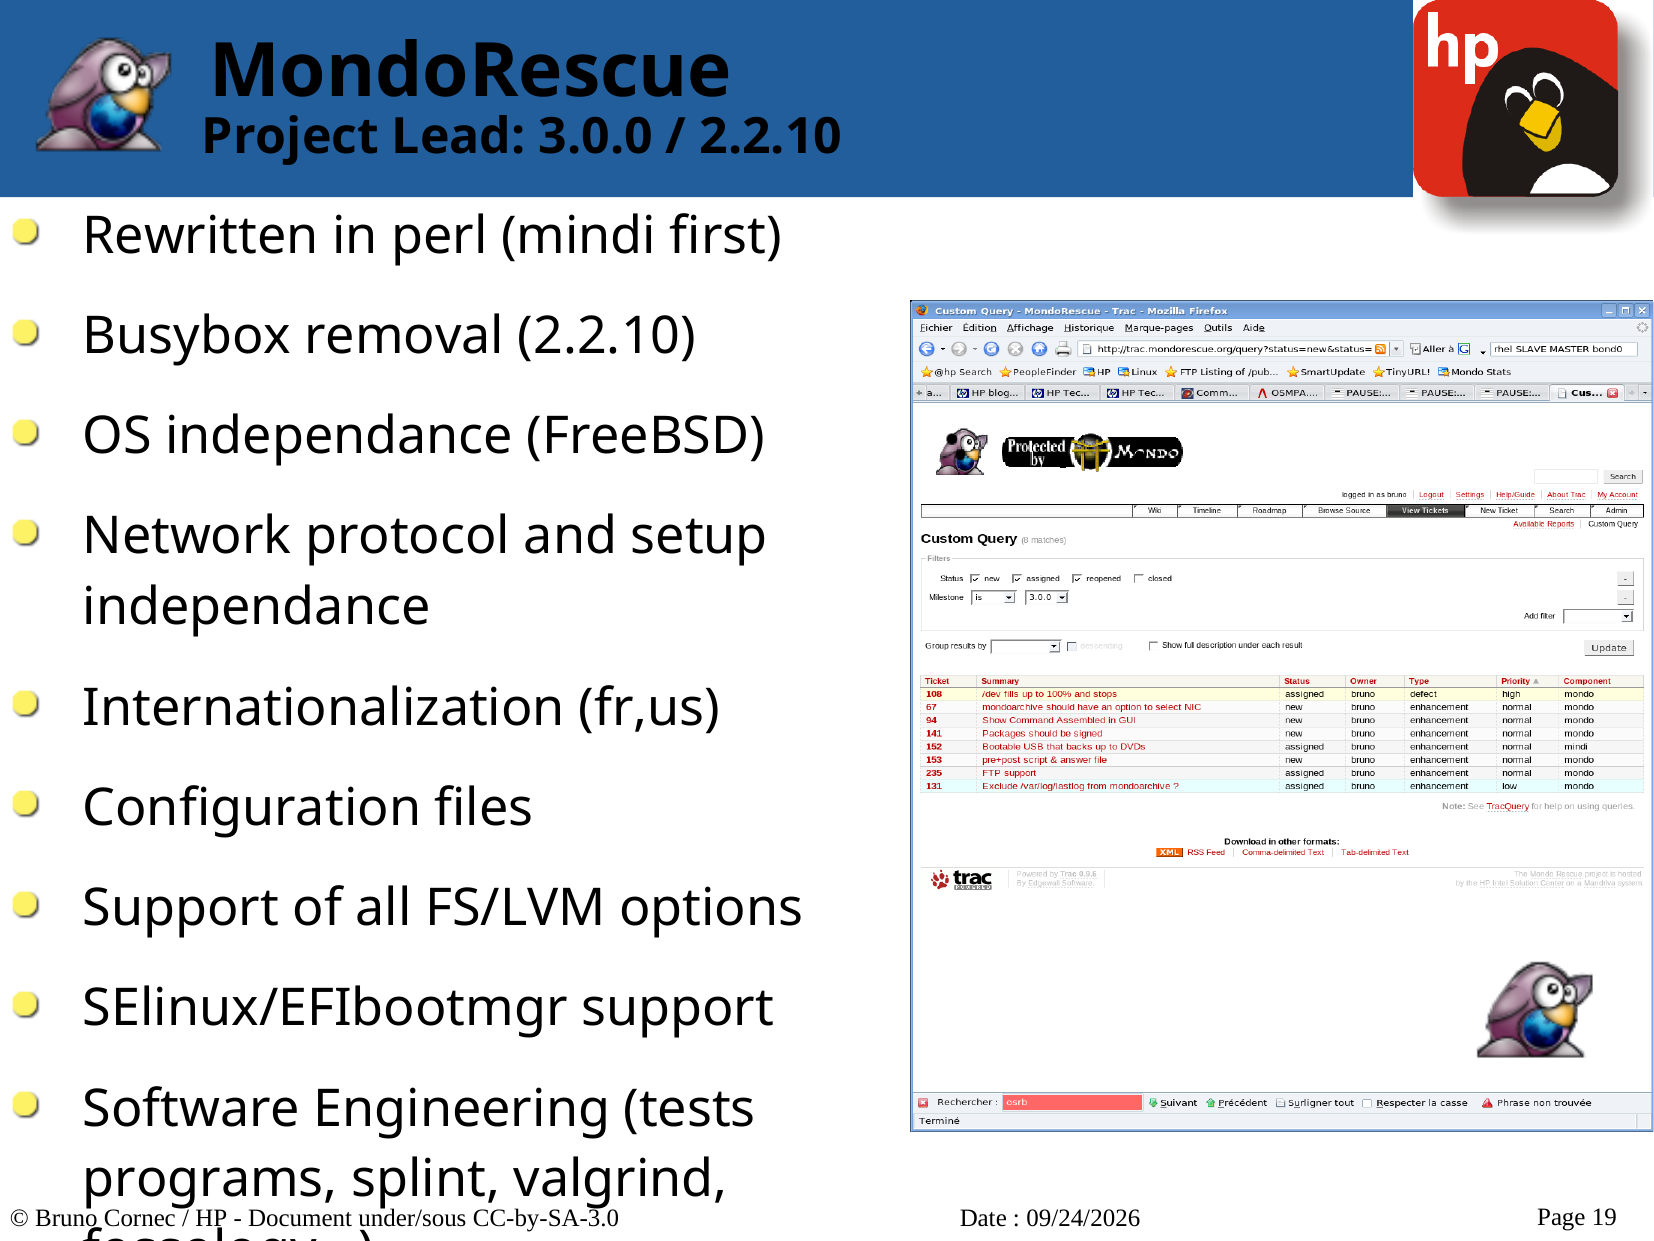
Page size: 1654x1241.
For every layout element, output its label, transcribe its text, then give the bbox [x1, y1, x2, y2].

picture [1413, 0, 1654, 235]
title Project Lead: 3.0.0 / 2.2.10 [201, 32, 1191, 241]
picture [910, 300, 1654, 1132]
list Rewritten in perl (mindi first) Busybox removal (2.2.10) OS independance (FreeBSD) Network protocol and setup independance Internationalization (fr,us) Configuration files Support of all FS/LVM options SElinux/EFIbootmgr support Software Engineering (tests programs, splint, valgrind, fossology...) [0, 197, 902, 1160]
picture [0, 0, 211, 197]
